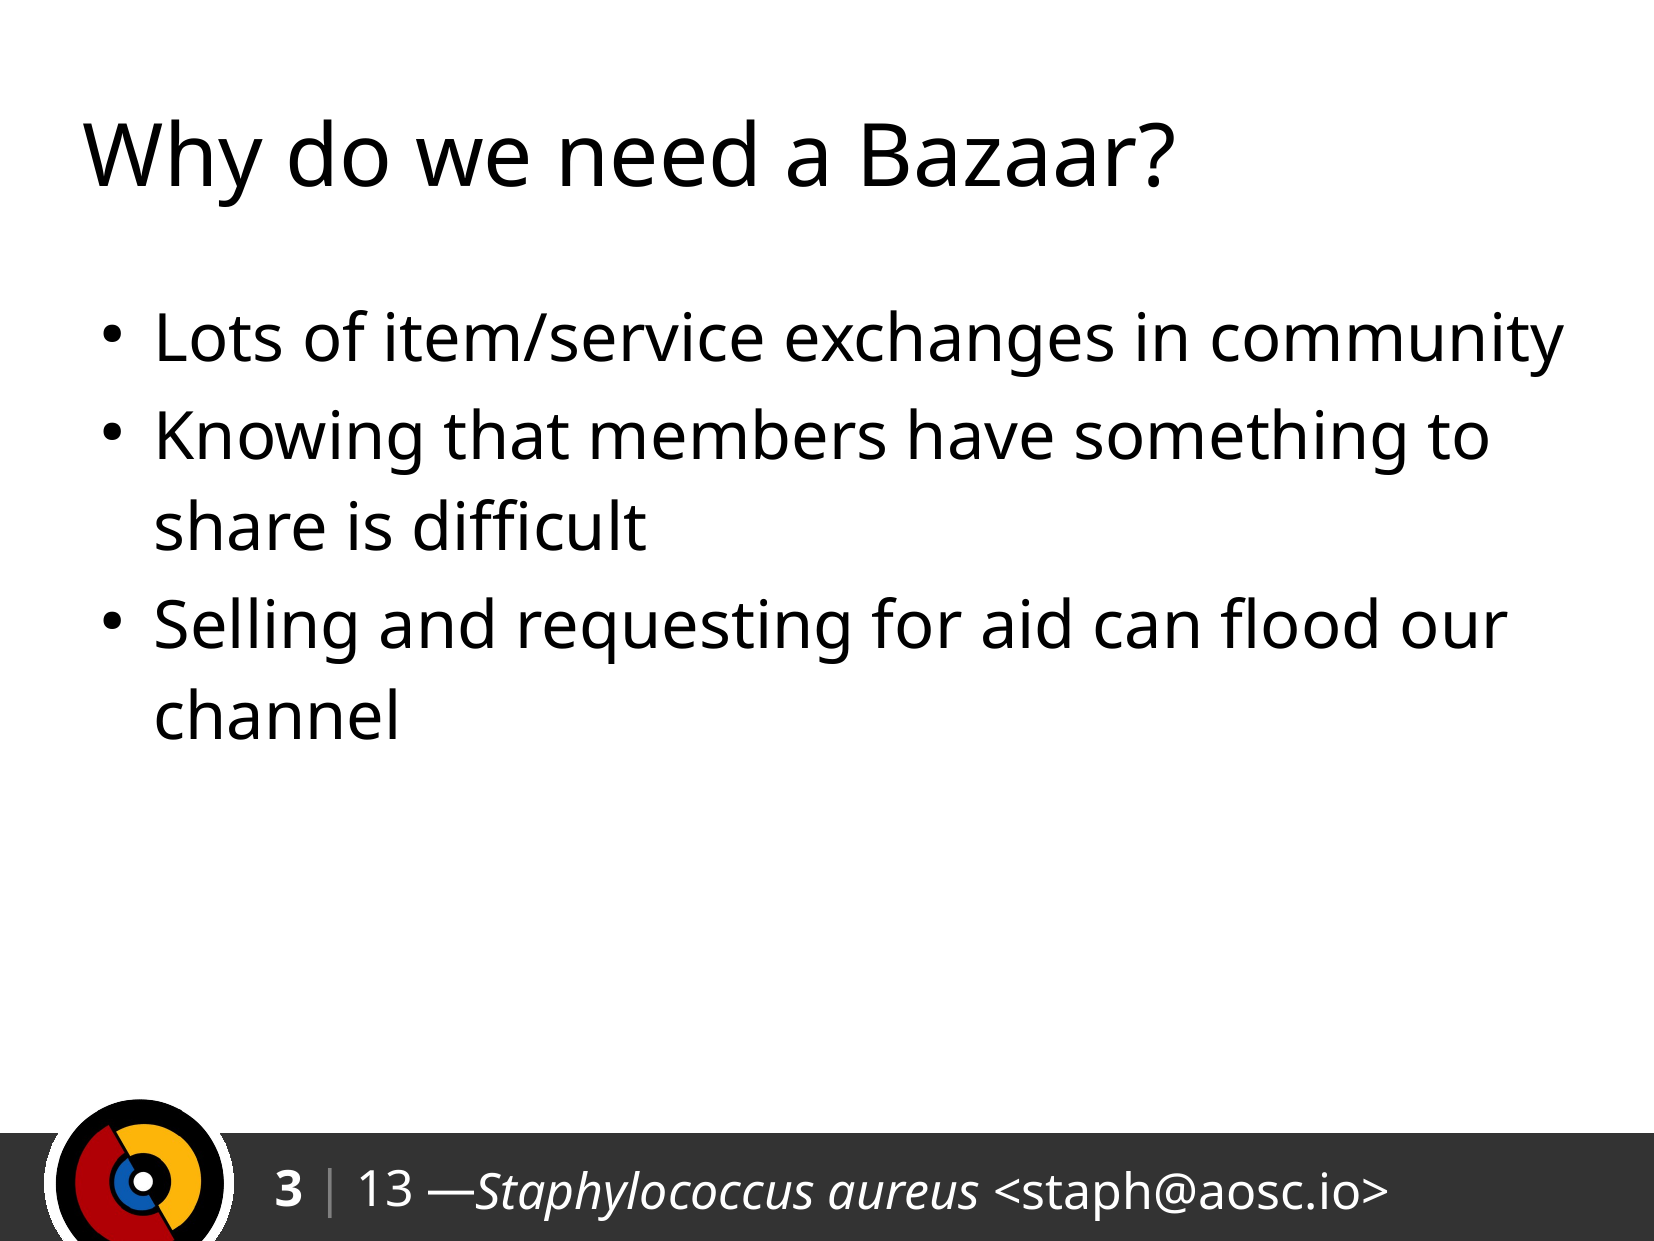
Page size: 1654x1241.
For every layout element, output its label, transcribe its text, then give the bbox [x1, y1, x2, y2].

picture [20, 1064, 259, 1241]
list Lots of item/service exchanges in community Knowing that members have something to share is difficult Selling and requesting for aid can flood our channel [82, 290, 1571, 1010]
title Why do we need a Bazaar? [82, 49, 1571, 257]
